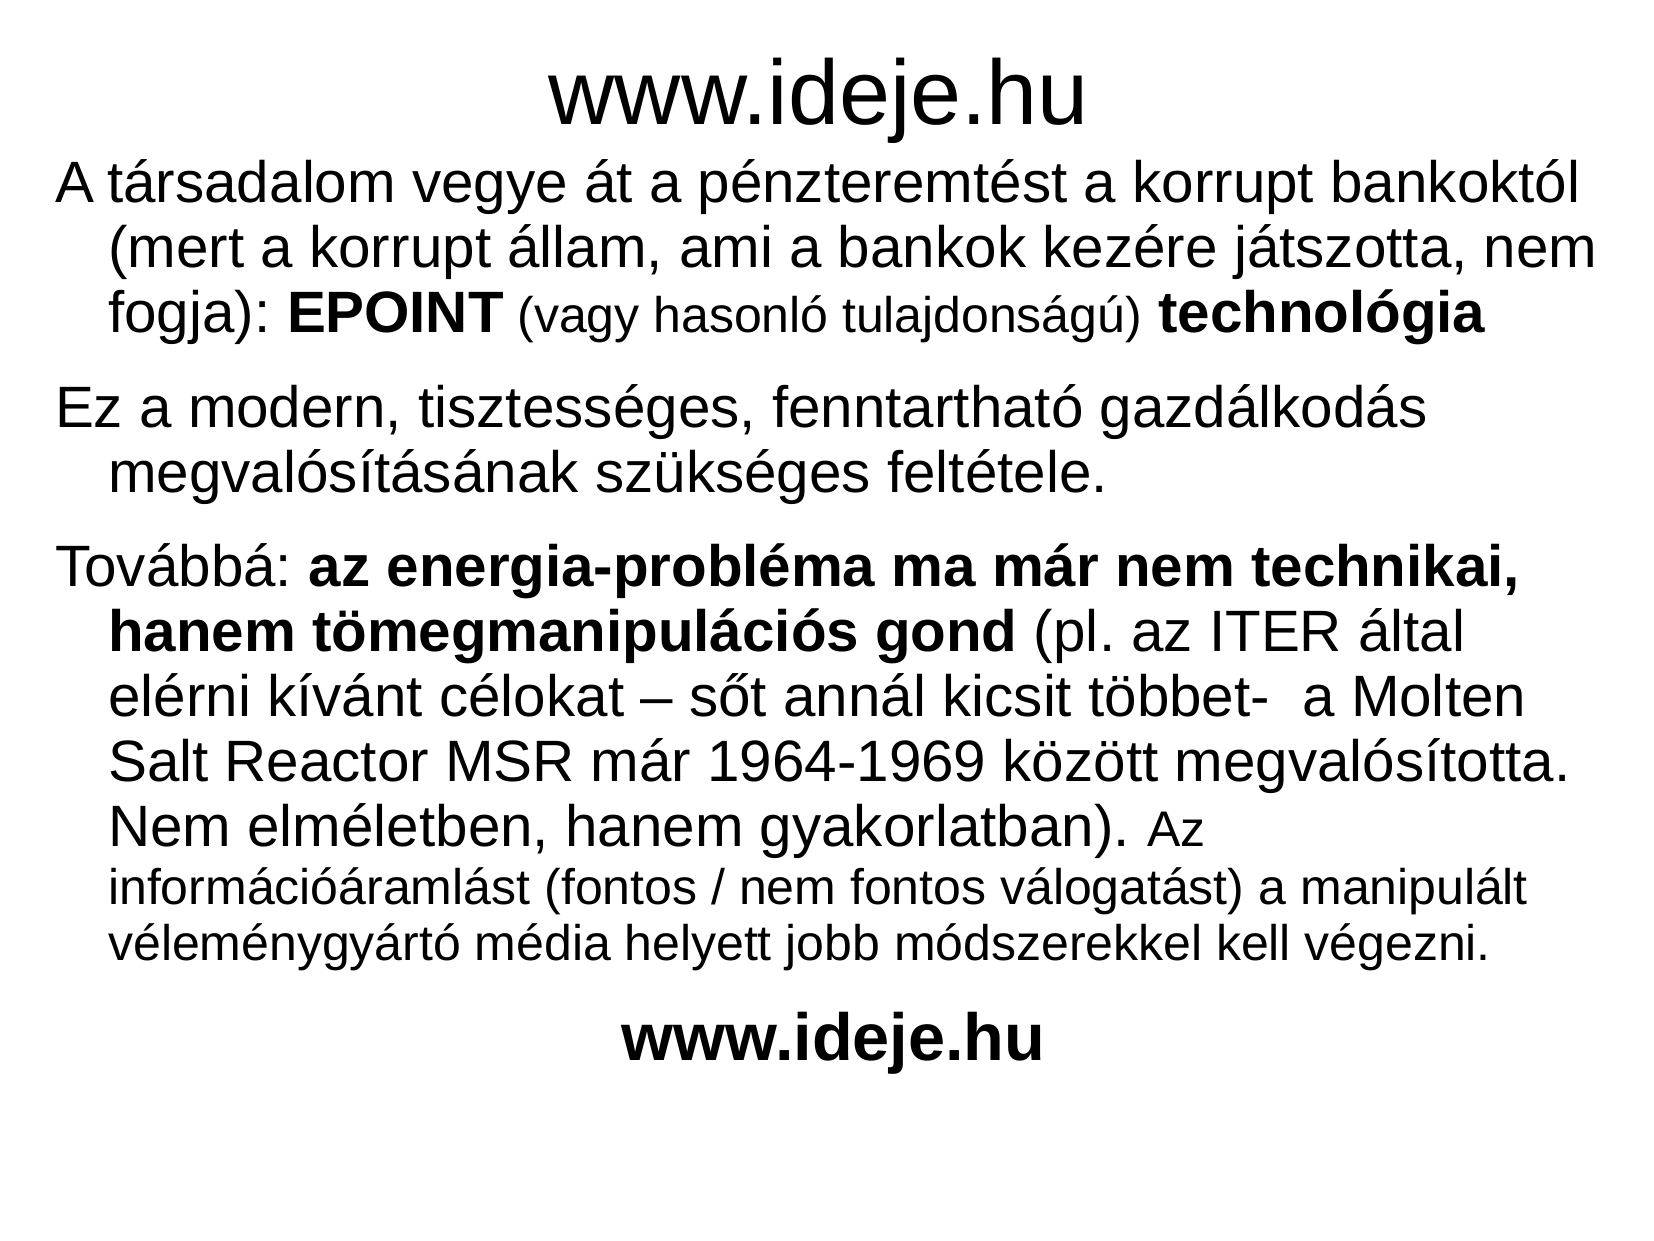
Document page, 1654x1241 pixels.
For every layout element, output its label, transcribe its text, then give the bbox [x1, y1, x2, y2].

list A társadalom vegye át a pénzteremtést a korrupt bankoktól (mert a korrupt állam, ami a bankok kezére játszotta, nem fogja): EPOINT (vagy hasonló tulajdonságú) technológia Ez a modern, tisztességes, fenntartható gazdálkodás megvalósításának szükséges feltétele. Továbbá: az energia-probléma ma már nem technikai, hanem tömegmanipulációs gond (pl. az ITER által elérni kívánt célokat – sőt annál kicsit többet- a Molten Salt Reactor MSR már 1964-1969 között megvalósította. Nem elméletben, hanem gyakorlatban). Az információáramlást (fontos / nem fontos válogatást) a manipulált véleménygyártó média helyett jobb módszerekkel kell végezni. www.ideje.hu [37, 150, 1613, 1238]
title www.ideje.hu [75, 36, 1564, 150]
